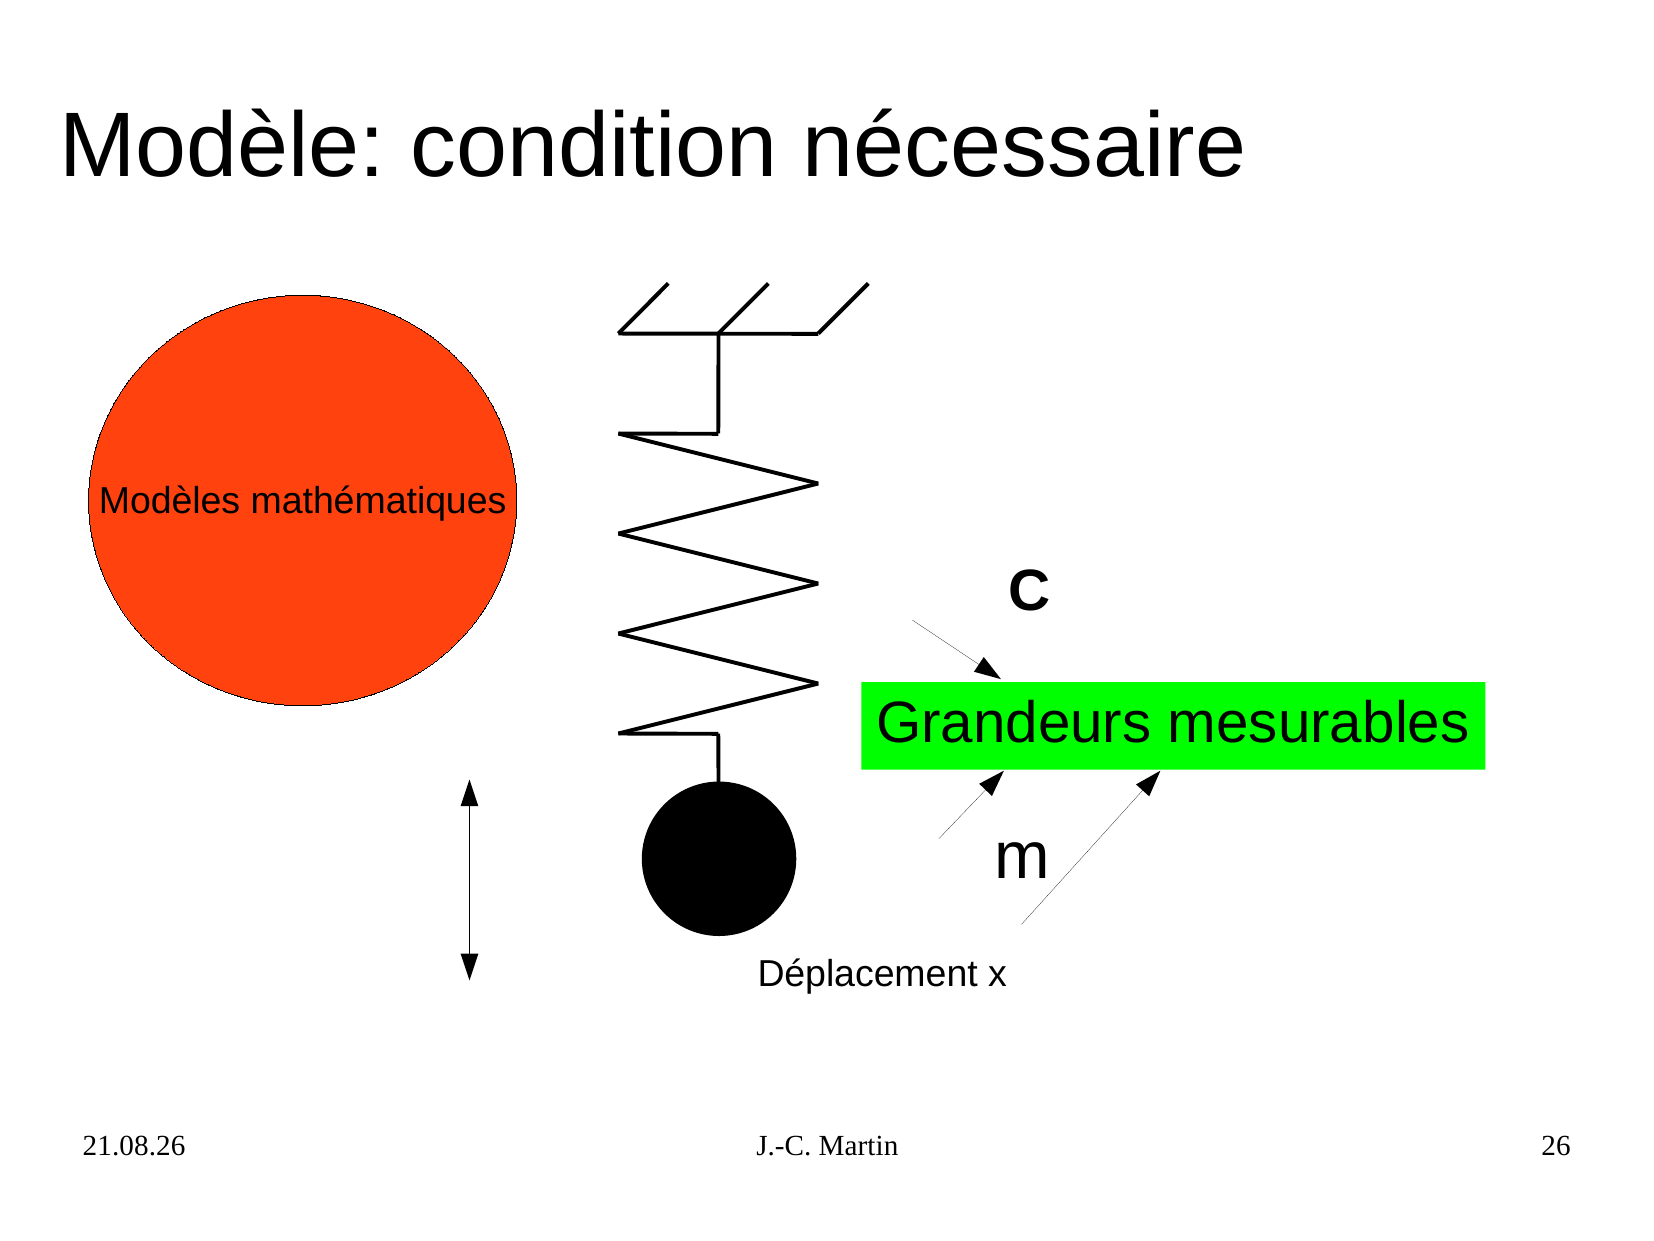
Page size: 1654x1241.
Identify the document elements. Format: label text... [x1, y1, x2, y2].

title Modèle: condition nécessaire [59, 40, 1548, 249]
text_box [643, 783, 795, 935]
text_box Déplacement x [742, 944, 1022, 1007]
text_box Grandeurs mesurables [861, 682, 1486, 770]
text_box m [994, 817, 1050, 893]
text_box C [993, 549, 1066, 631]
text_box Modèles mathématiques [88, 295, 517, 706]
